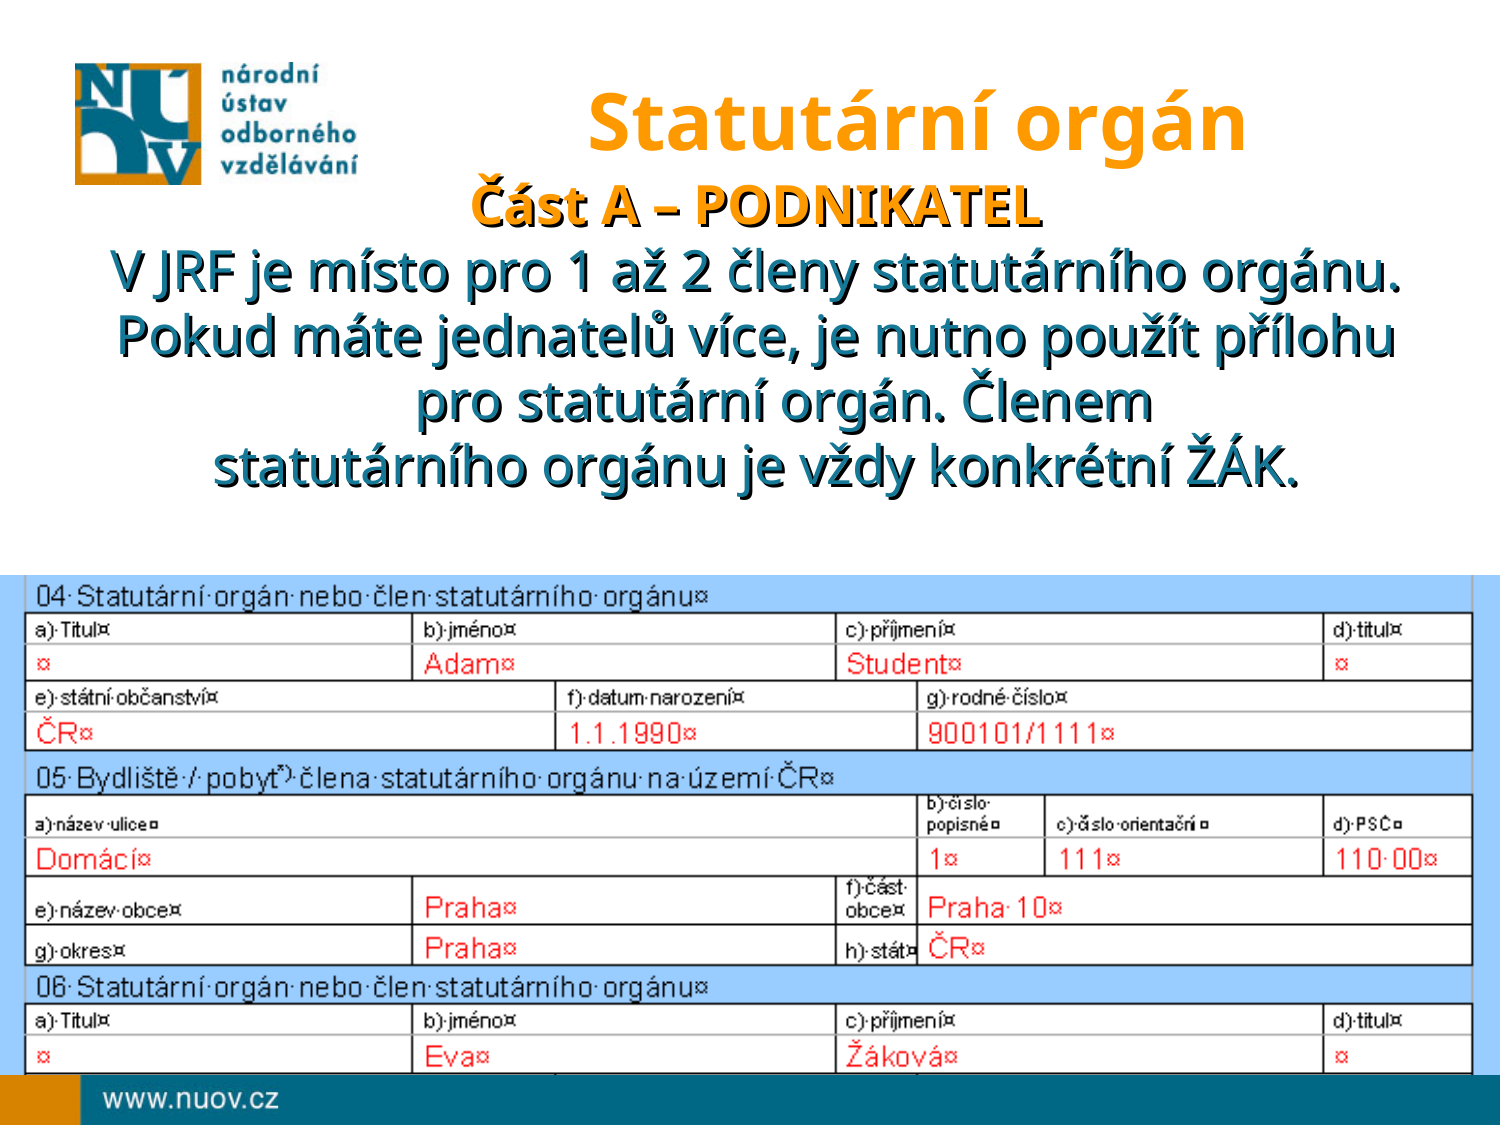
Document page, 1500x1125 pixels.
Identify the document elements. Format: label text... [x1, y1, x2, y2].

text_box [0, 1075, 1500, 1125]
text_box [75, 62, 358, 162]
picture [0, 575, 1500, 1075]
text_box Část A – PODNIKATEL V JRF je místo pro 1 až 2 členy statutárního orgánu. Pokud máte jednatelů více, je nutno použít přílohu pro statutární orgán. Členem statutárního orgánu je vždy konkrétní ŽÁK. [62, 162, 1450, 503]
title Statutární orgán [412, 50, 1425, 162]
